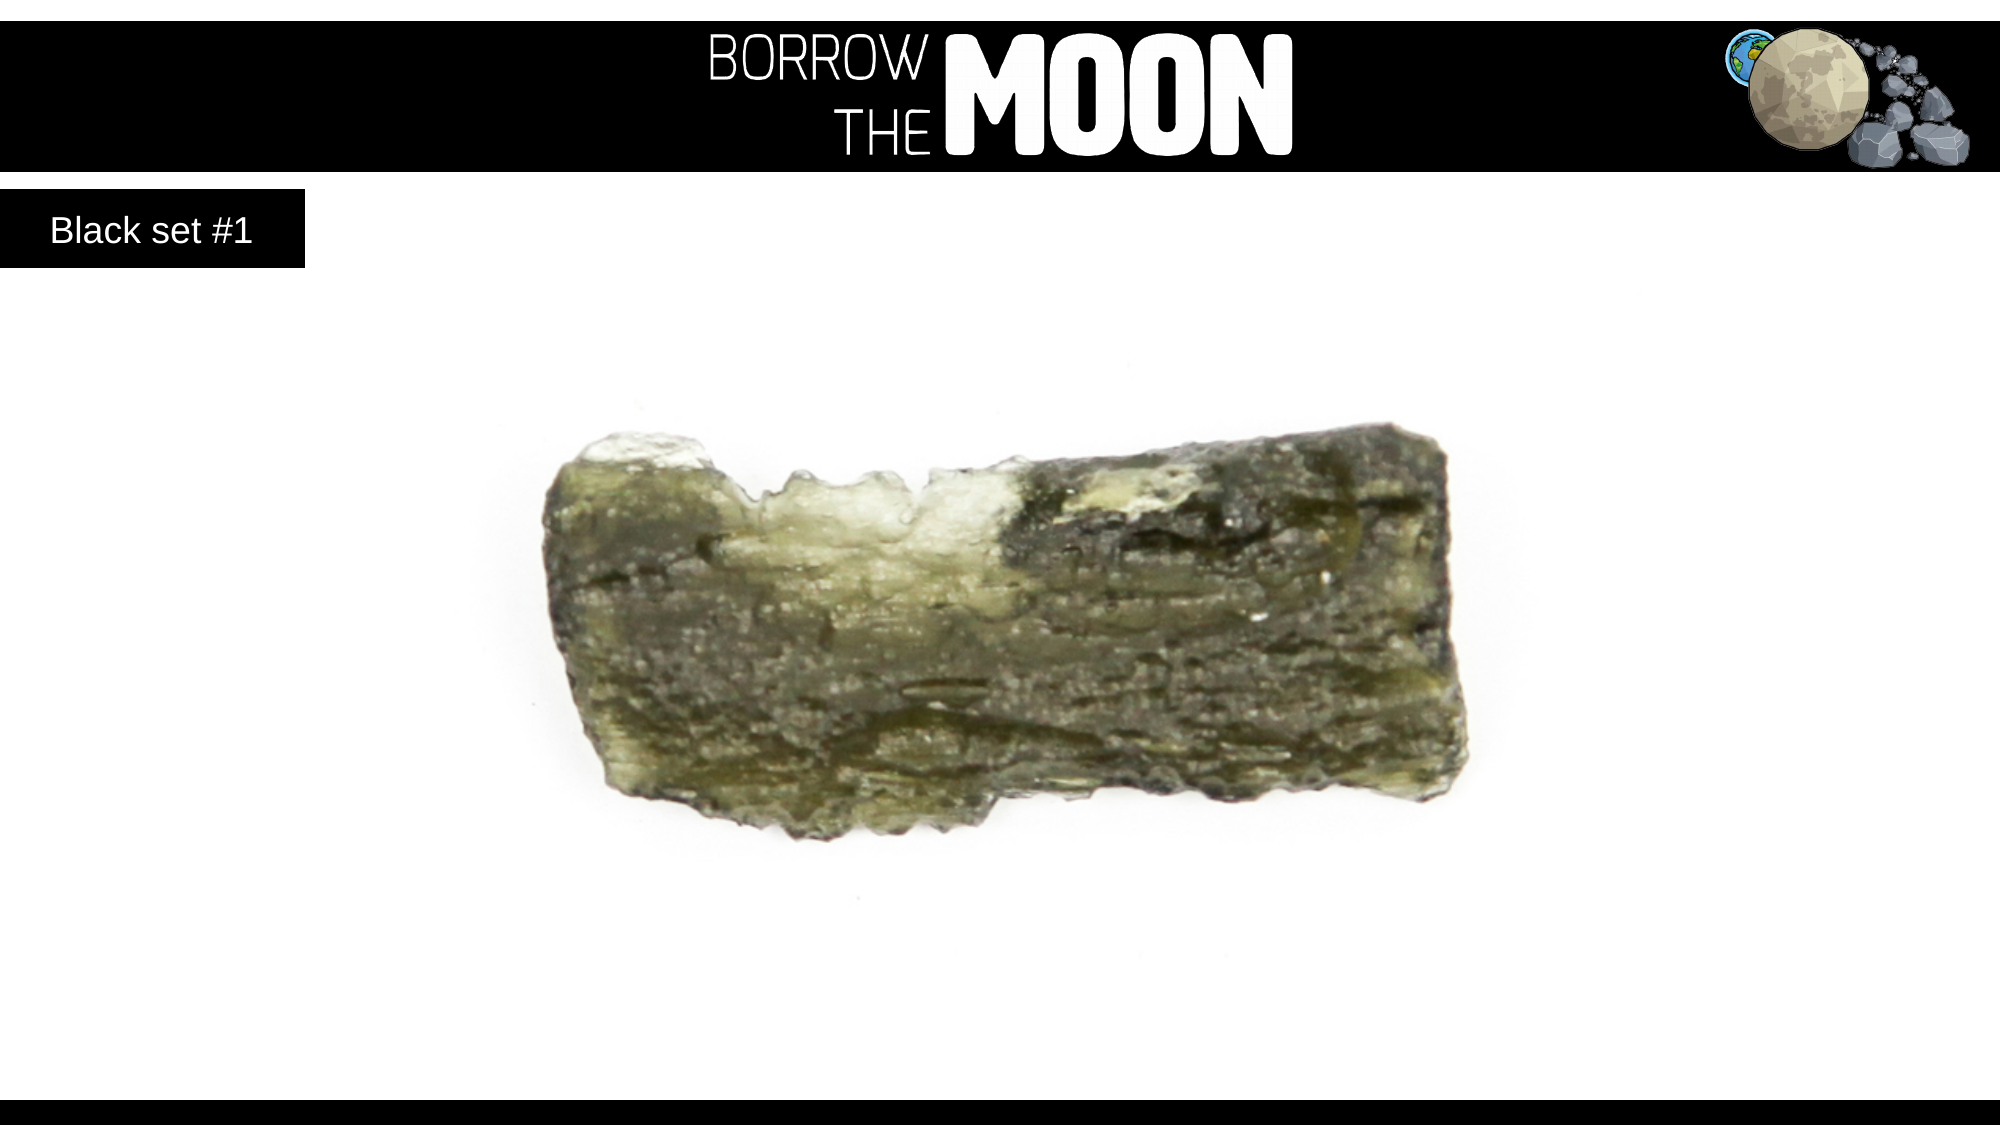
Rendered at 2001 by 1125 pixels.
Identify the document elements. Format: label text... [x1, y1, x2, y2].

text_box Black set #1 [0, 189, 305, 268]
picture [332, 189, 1668, 1079]
